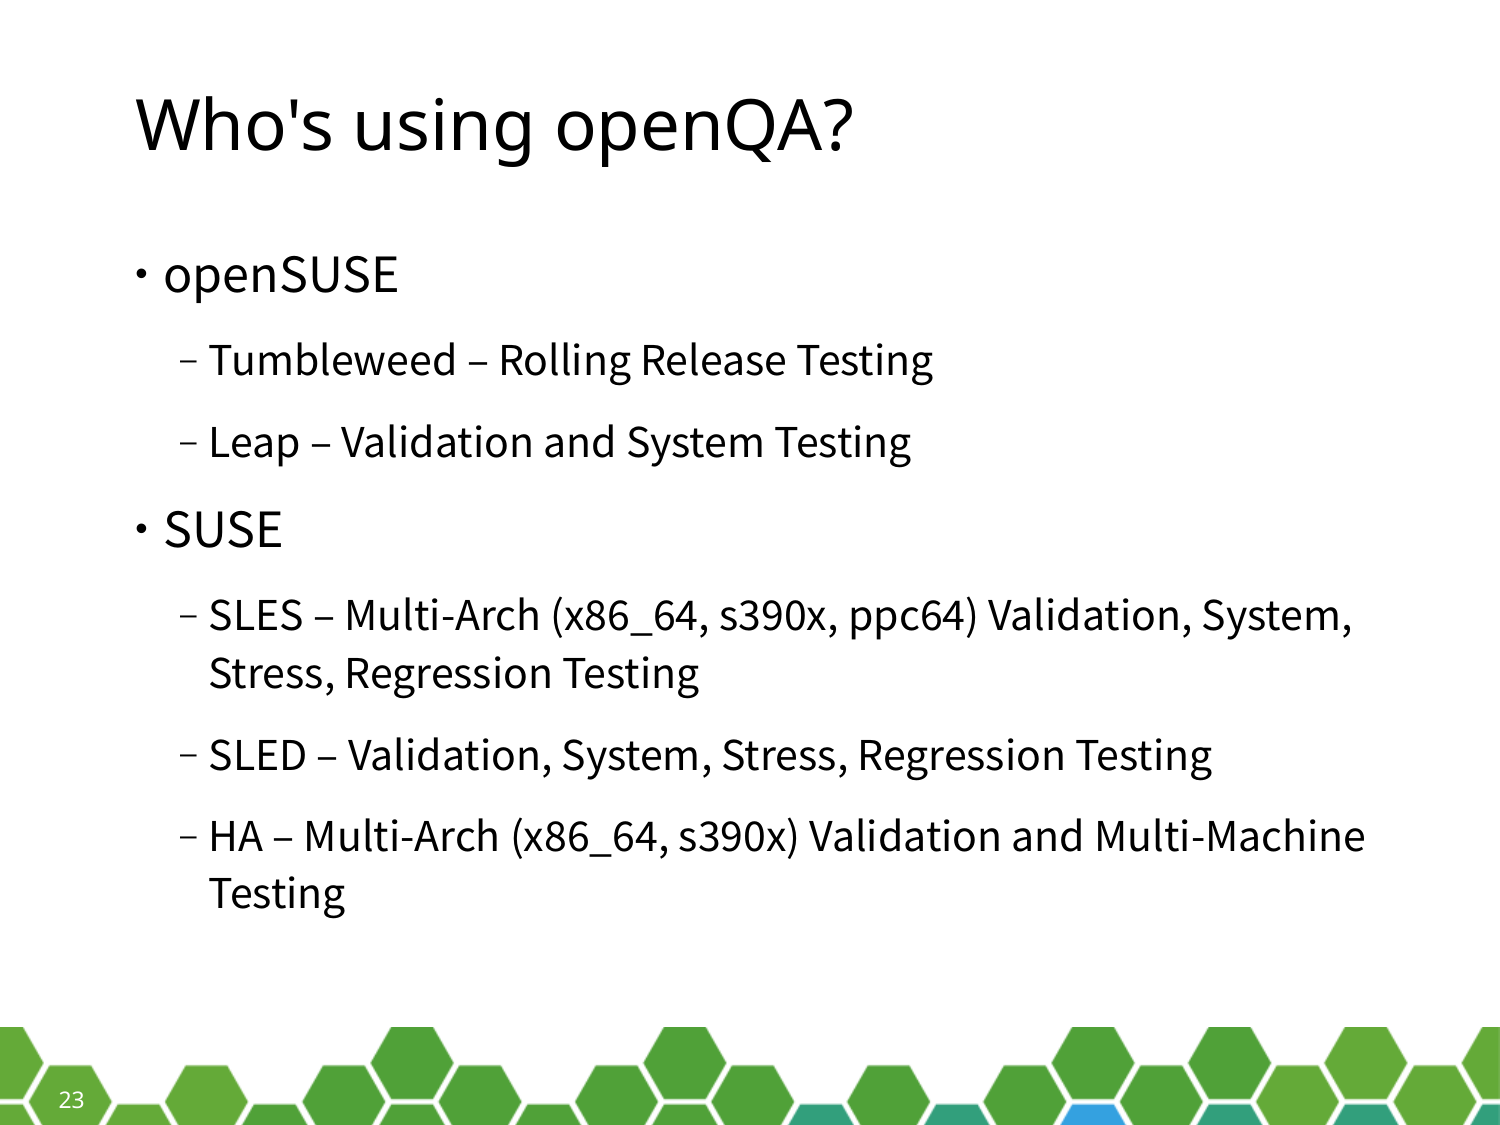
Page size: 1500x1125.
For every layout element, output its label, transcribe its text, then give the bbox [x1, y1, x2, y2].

list openSUSE Tumbleweed – Rolling Release Testing Leap – Validation and System Testing SUSE SLES – Multi-Arch (x86_64, s390x, ppc64) Validation, System, Stress, Regression Testing SLED – Validation, System, Stress, Regression Testing HA – Multi-Arch (x86_64, s390x) Validation and Multi-Machine Testing [135, 238, 1372, 892]
picture [0, 1027, 1500, 1125]
title Who's using openQA? [135, 41, 1372, 204]
